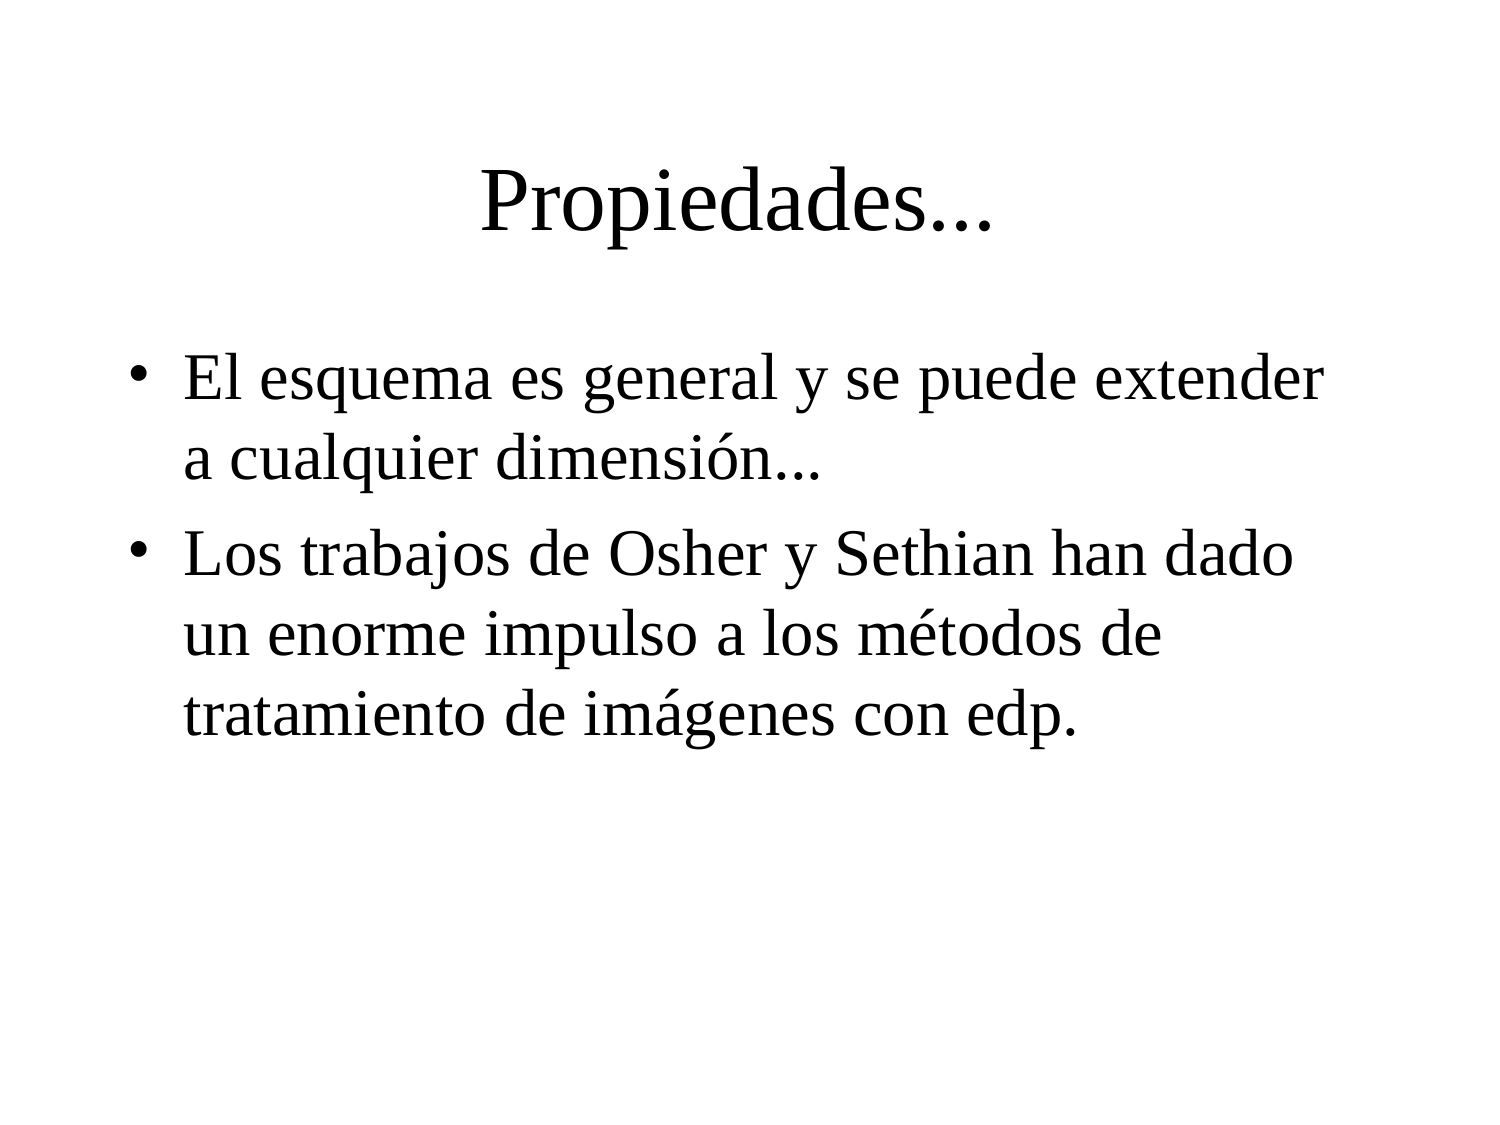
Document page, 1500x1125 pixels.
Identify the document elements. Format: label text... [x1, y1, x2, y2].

text_box Propiedades... [112, 99, 1388, 288]
text_box El esquema es general y se puede extender a cualquier dimensión... Los trabajos de Osher y Sethian han dado un enorme impulso a los métodos de tratamiento de imágenes con edp. [112, 324, 1388, 1001]
